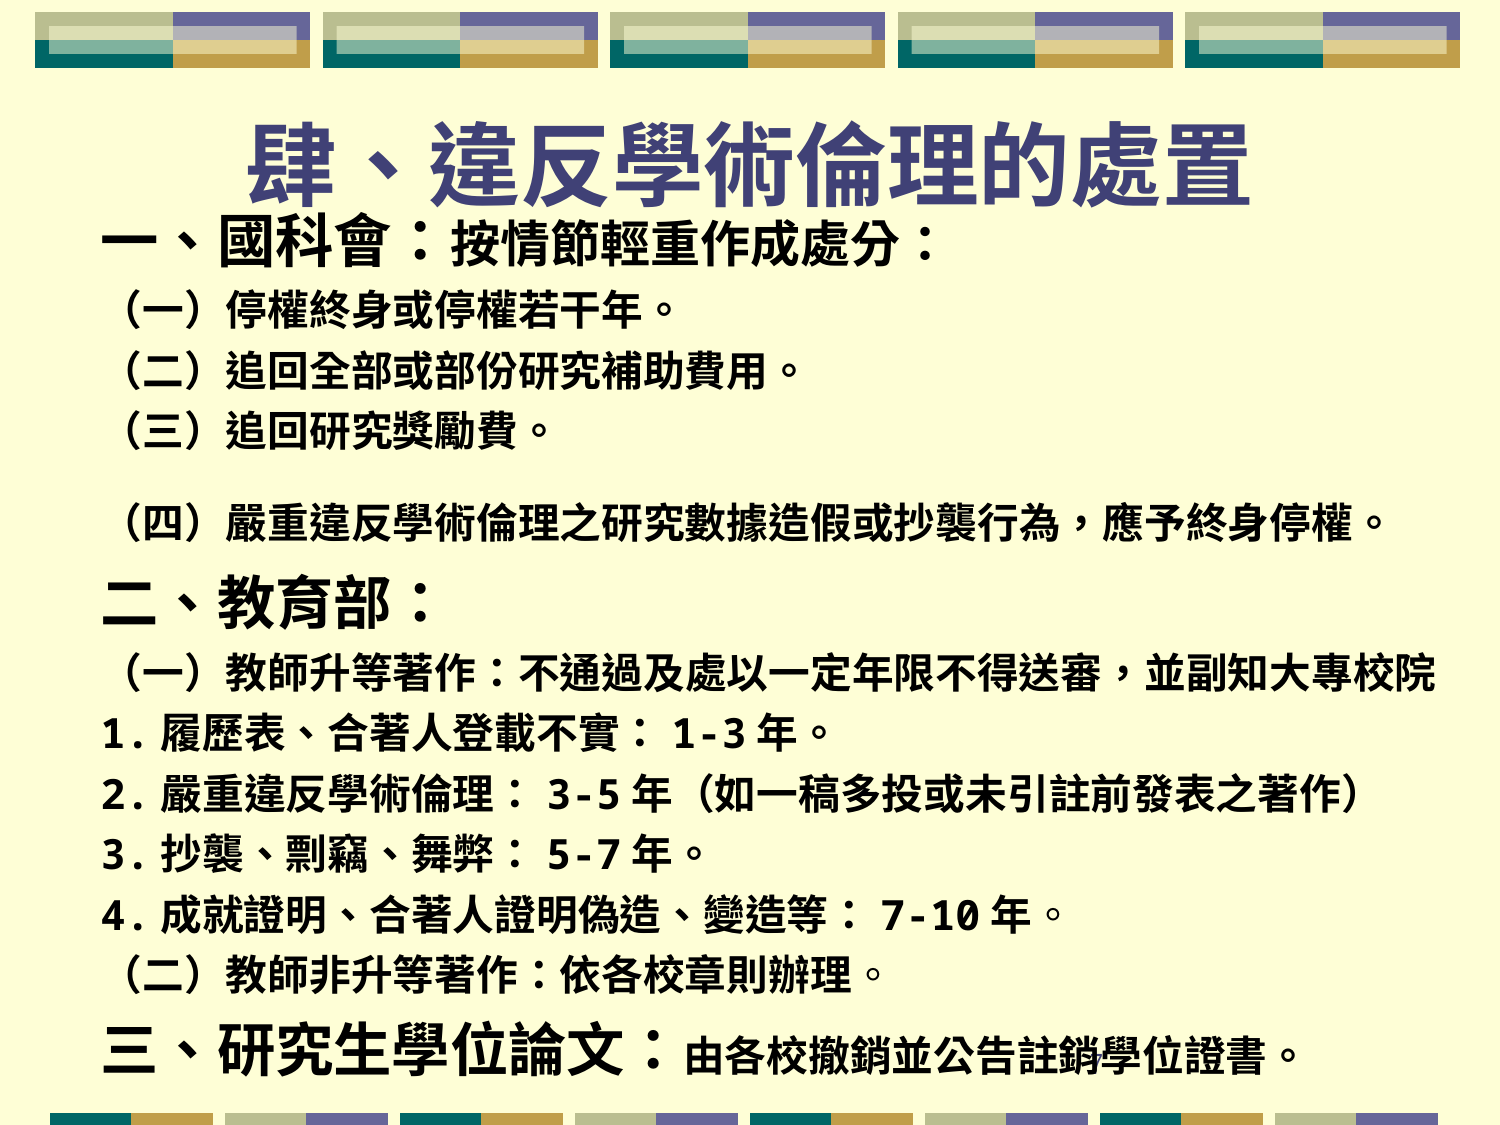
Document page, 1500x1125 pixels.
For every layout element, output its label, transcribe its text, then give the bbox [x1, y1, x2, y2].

title 肆、違反學術倫理的處置 [112, 99, 1388, 196]
list 一、國科會：按情節輕重作成處分： （一）停權終身或停權若干年。 （二）追回全部或部份研究補助費用。 （三）追回研究獎勵費。 （四）嚴重違反學術倫理之研究數據造假或抄襲行為，應予終身停權。 二、教育部： （一）教師升等著作：不通過及處以一定年限不得送審，並副知大專校院 1.履歷表、合著人登載不實：1-3年。 2.嚴重違反學術倫理：3-5年（如一稿多投或未引註前發表之著作） 3.抄襲、剽竊、舞弊：5-7年。 4.成就證明、合著人證明偽造、變造等：7-10年。 （二）教師非升等著作：依各校章則辦理。 三、研究生學位論文：由各校撤銷並公告註銷學位證書。 [29, 196, 1471, 1094]
